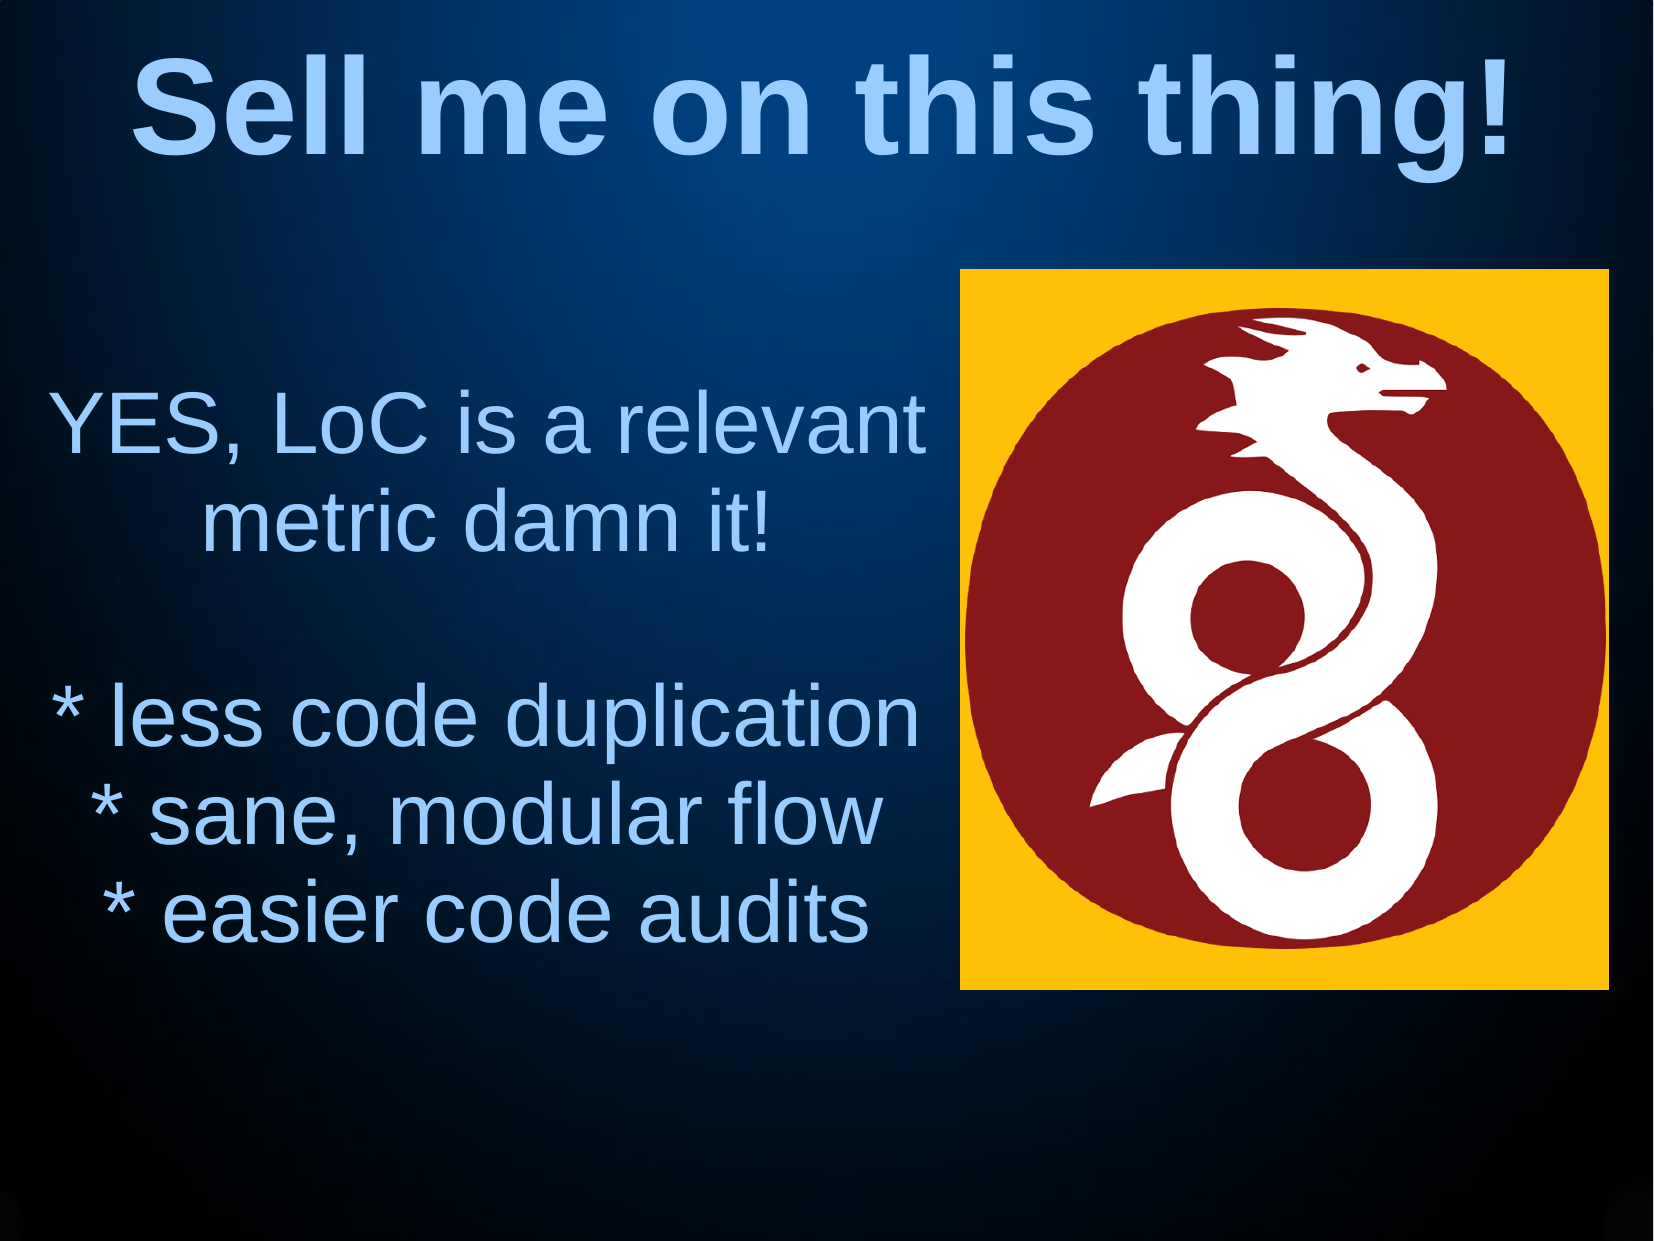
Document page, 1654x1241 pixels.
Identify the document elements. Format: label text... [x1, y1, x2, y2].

title YES, LoC is a relevant metric damn it! * less code duplication * sane, modular flow * easier code audits [15, 232, 961, 1201]
title Sell me on this thing! [0, 2, 1651, 211]
picture [0, 0, 1654, 1241]
